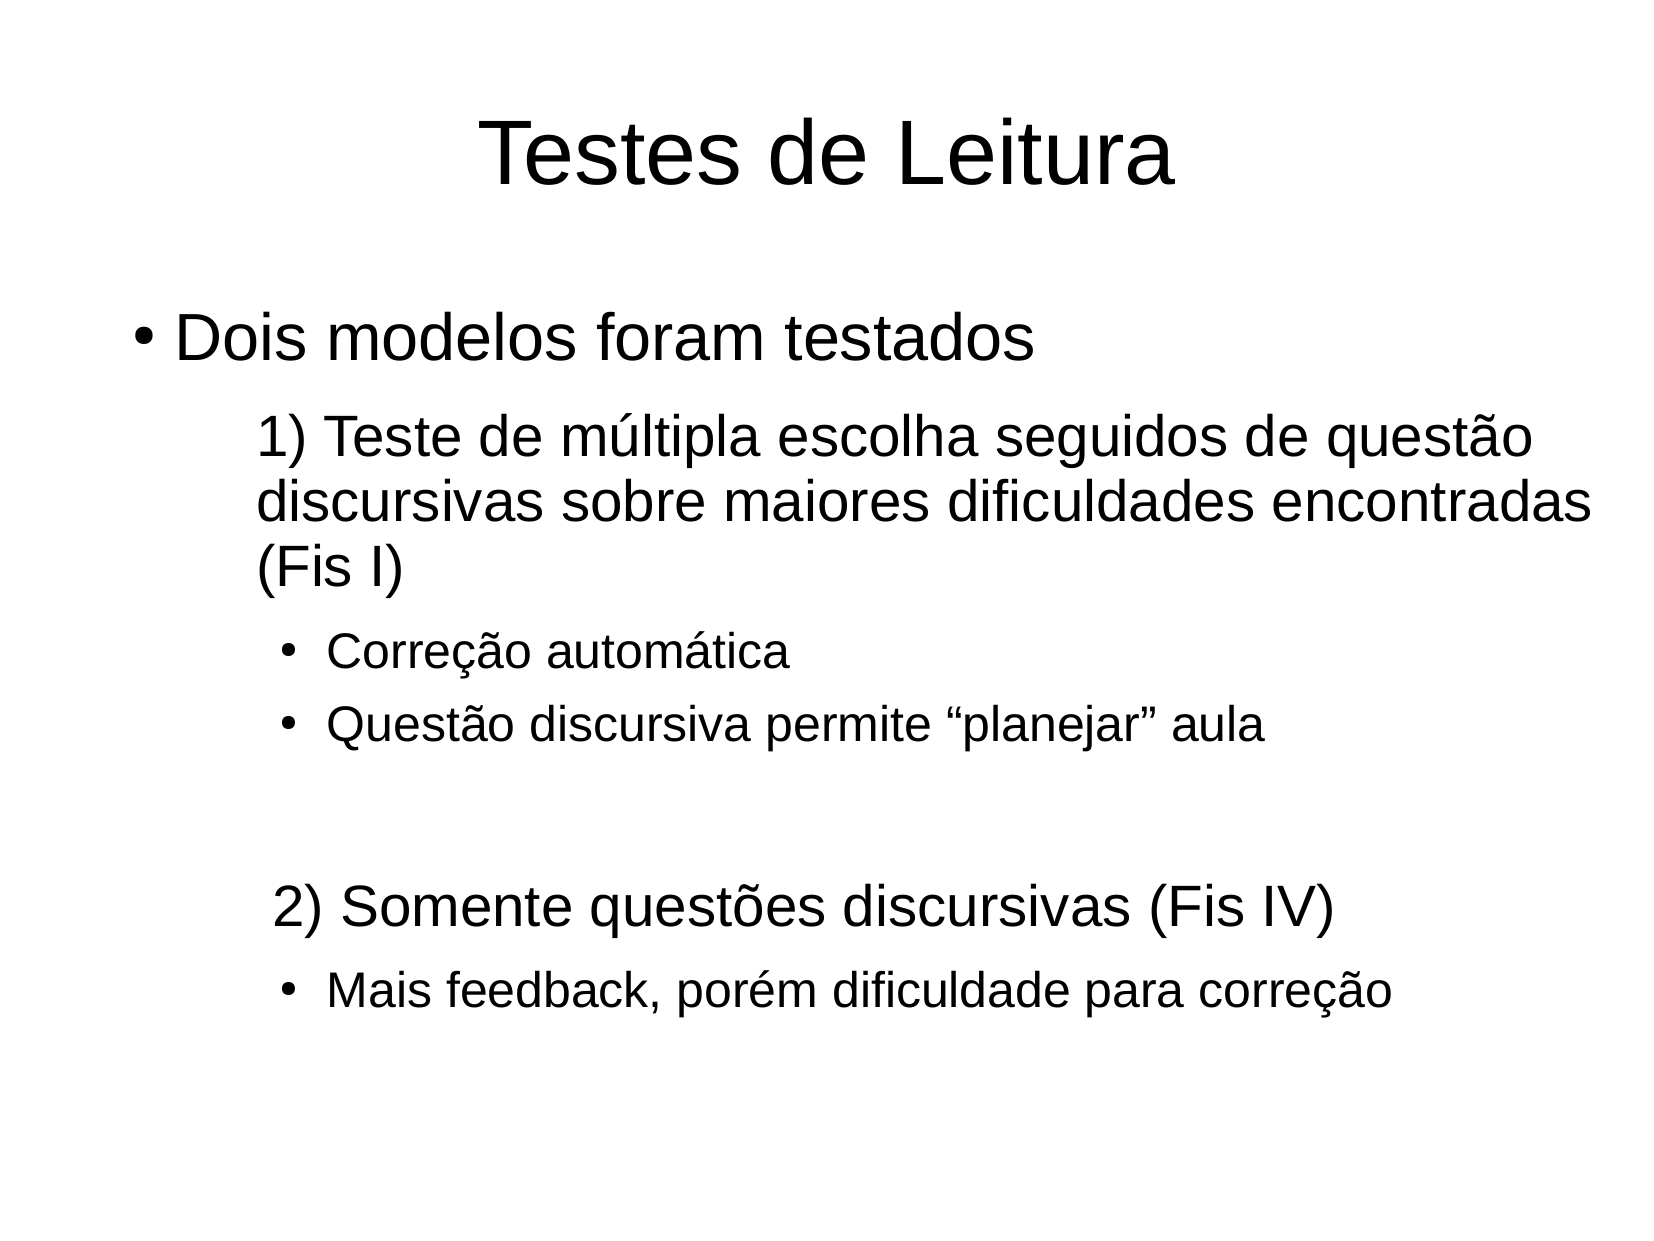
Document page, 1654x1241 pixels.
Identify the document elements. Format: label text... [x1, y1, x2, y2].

list Dois modelos foram testados 1) Teste de múltipla escolha seguidos de questão discursivas sobre maiores dificuldades encontradas (Fis I) Correção automática Questão discursiva permite “planejar” aula 2) Somente questões discursivas (Fis IV) Mais feedback, porém dificuldade para correção [114, 299, 1603, 1171]
title Testes de Leitura [82, 49, 1571, 257]
